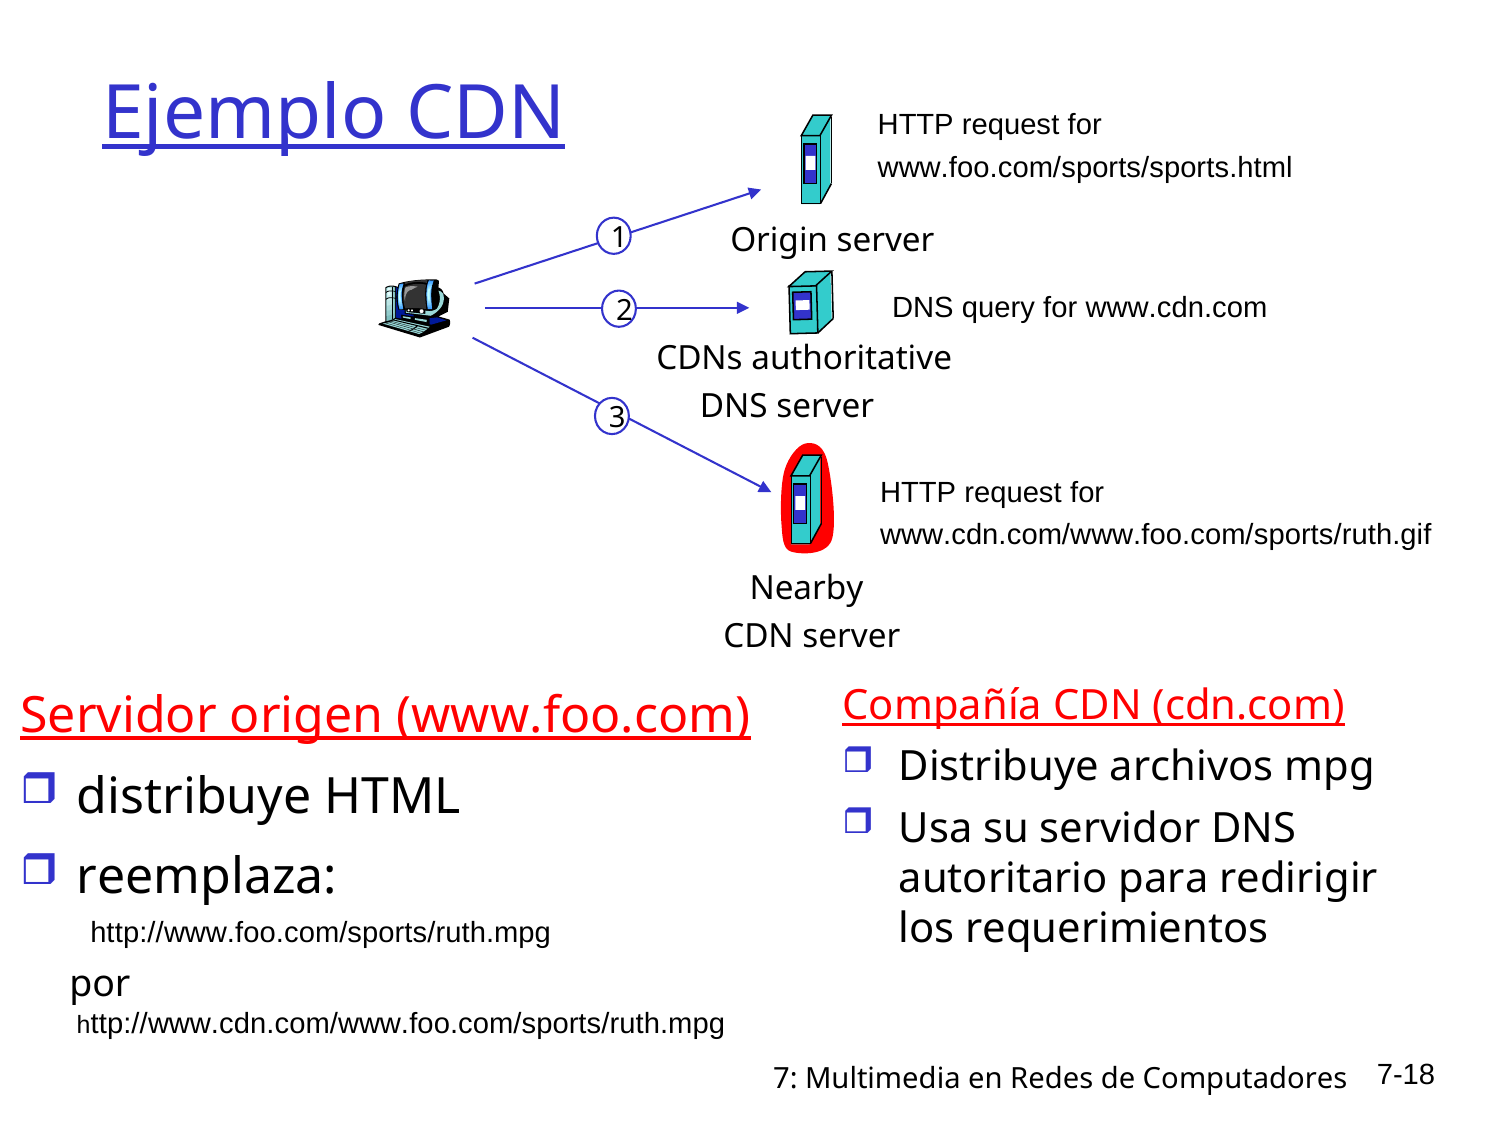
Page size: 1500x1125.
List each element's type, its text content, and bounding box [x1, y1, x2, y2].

text_box [780, 443, 834, 554]
text_box Origin server [715, 210, 950, 266]
list Servidor origen (www.foo.com) distribuye HTML reemplaza: http://www.foo.com/sports/ruth.mpg por http://www.cdn.com/www.foo.com/sports/ruth.mpg [5, 671, 818, 1057]
text_box [788, 271, 832, 328]
text_box DNS query for www.cdn.com [877, 280, 1311, 332]
title Ejemplo CDN [87, 37, 1363, 181]
text_box HTTP request for www.foo.com/sports/sports.html [862, 97, 1309, 191]
text_box 1 [596, 217, 631, 254]
text_box 2 [602, 290, 636, 327]
text_box Compañía CDN (cdn.com) Distribuye archivos mpg Usa su servidor DNS autoritario para redirigir los requerimientos [827, 669, 1457, 998]
text_box HTTP request for www.cdn.com/www.foo.com/sports/ruth.gif [865, 465, 1448, 559]
picture [378, 278, 452, 338]
text_box Nearby CDN server [708, 558, 916, 663]
text_box 3 [594, 397, 629, 435]
text_box [801, 115, 832, 205]
text_box CDNs authoritative DNS server [641, 328, 1276, 433]
